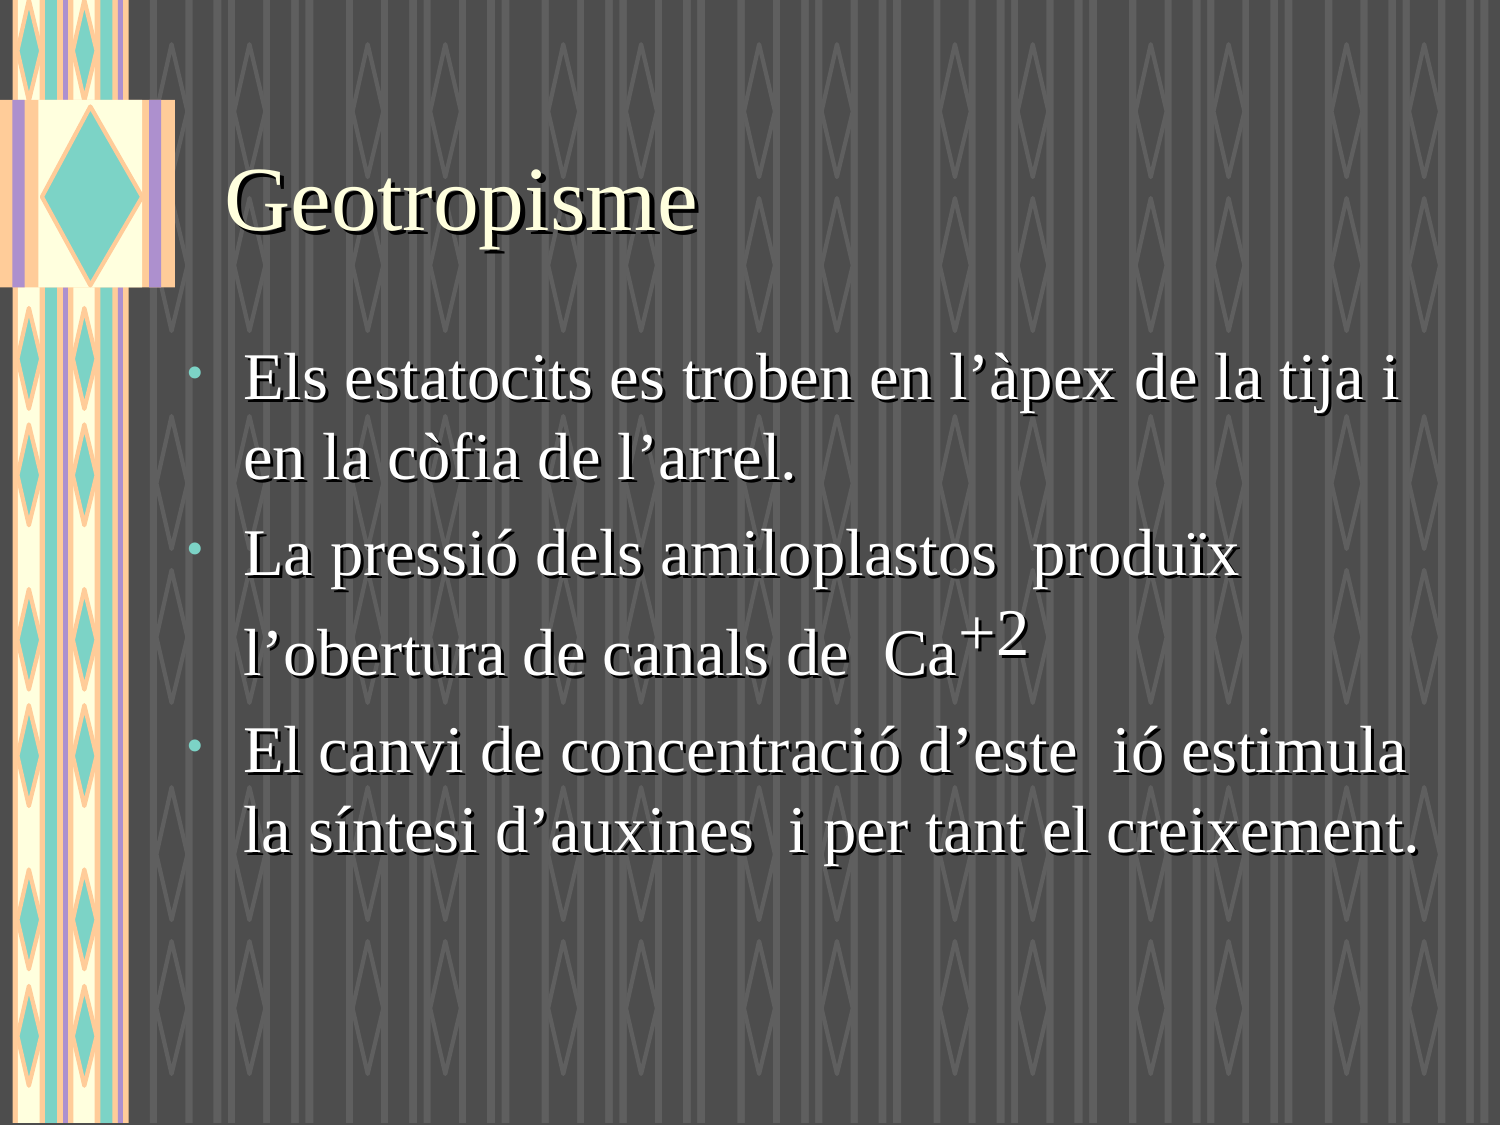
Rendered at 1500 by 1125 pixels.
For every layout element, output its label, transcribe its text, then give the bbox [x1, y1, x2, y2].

list Els estatocits es troben en l’àpex de la tija i en la còfia de l’arrel. La pressió dels amiloplastos produïx l’obertura de canals de Ca+2 El canvi de concentració d’este ió estimula la síntesi d’auxines i per tant el creixement. [171, 324, 1447, 1001]
title Geotropisme [209, 99, 1485, 288]
